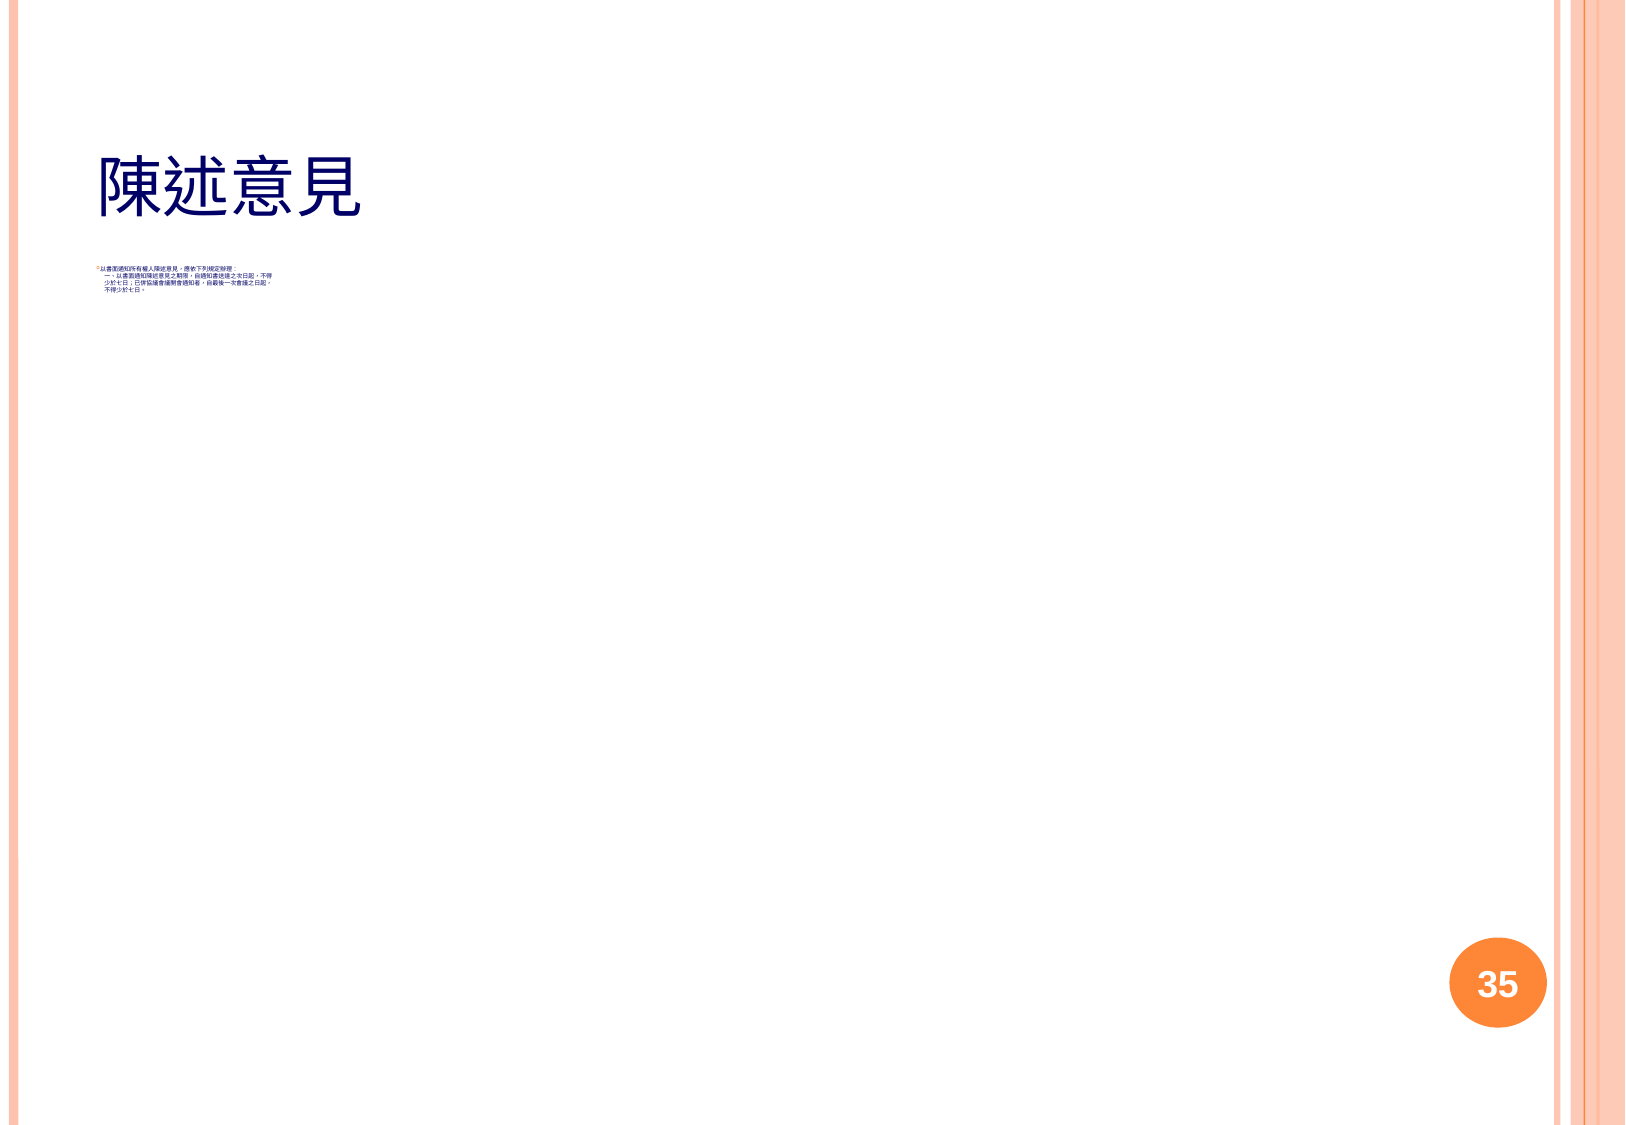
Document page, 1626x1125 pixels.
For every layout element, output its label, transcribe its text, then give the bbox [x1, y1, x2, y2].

list 以書面通知所有權人陳述意見，應依下列規定辦理： 一、以書面通知陳述意見之期限，自通知書送達之次日起，不得少於七日；已併協議會議開會通知者，自最後一次會議之日起，不得少於七日。 [81, 262, 1409, 1062]
title 陳述意見 [81, 45, 1409, 233]
